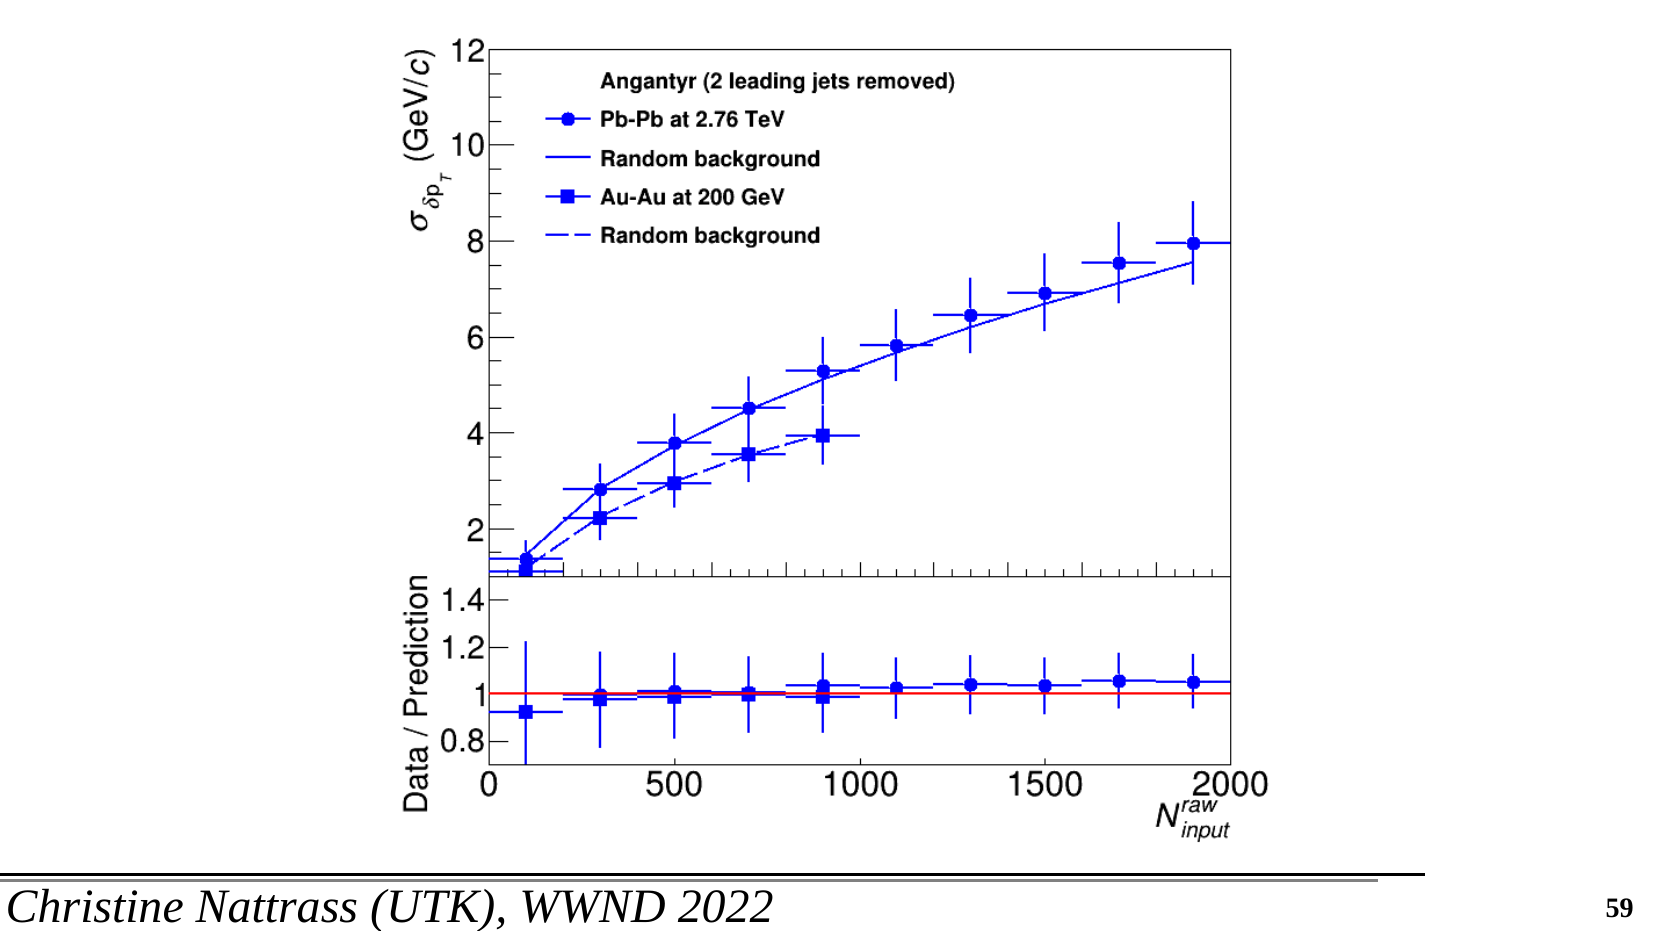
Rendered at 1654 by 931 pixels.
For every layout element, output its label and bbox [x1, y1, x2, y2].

picture [397, 32, 1323, 849]
